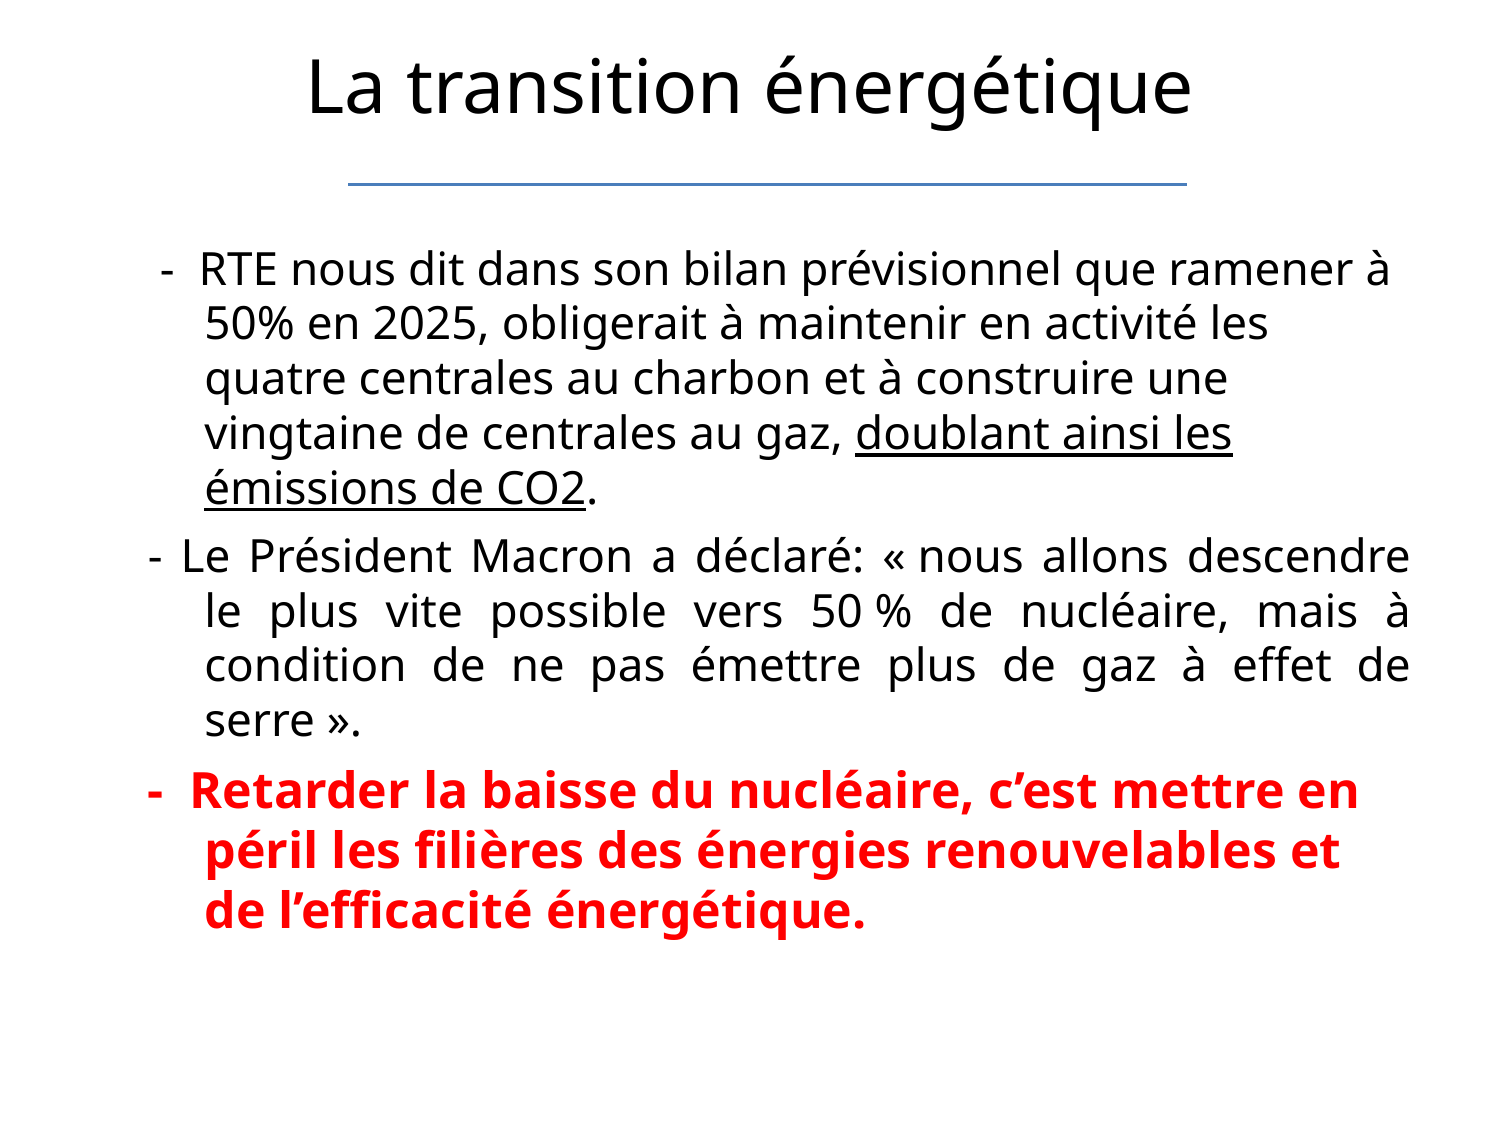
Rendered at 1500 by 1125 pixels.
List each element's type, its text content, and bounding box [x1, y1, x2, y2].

text_box La transition énergétique [88, 30, 1412, 146]
list - RTE nous dit dans son bilan prévisionnel que ramener à 50% en 2025, obligerait à maintenir en activité les quatre centrales au charbon et à construire une vingtaine de centrales au gaz, doublant ainsi les émissions de CO2. - Le Président Macron a déclaré: « nous allons descendre le plus vite possible vers 50 % de nucléaire, mais à condition de ne pas émettre plus de gaz à effet de serre ». - Retarder la baisse du nucléaire, c’est mettre en péril les filières des énergies renouvelables et de l’efficacité énergétique. [76, 231, 1427, 1059]
